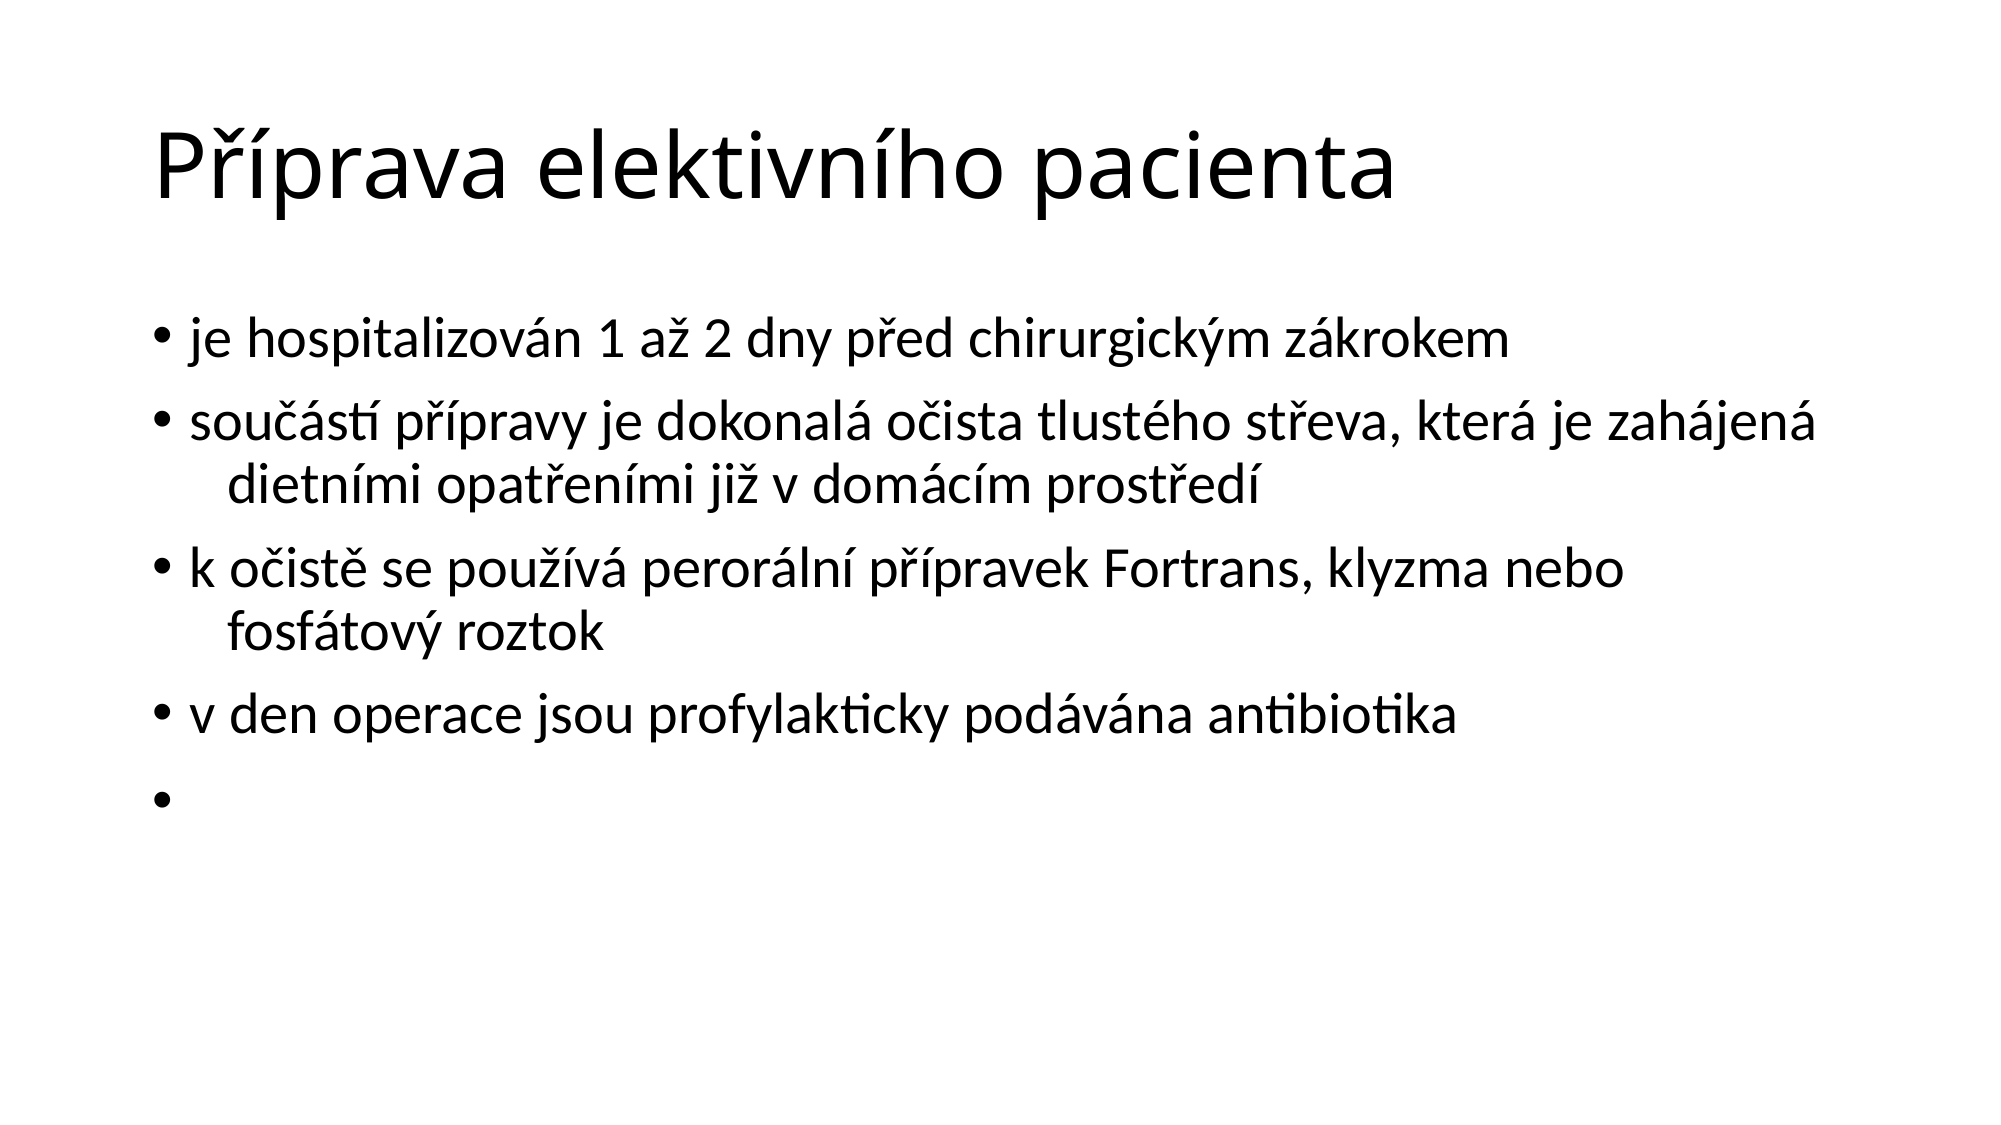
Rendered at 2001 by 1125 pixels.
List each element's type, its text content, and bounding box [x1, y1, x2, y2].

title Příprava elektivního pacienta [137, 59, 1863, 278]
list je hospitalizován 1 až 2 dny před chirurgickým zákrokem součástí přípravy je dokonalá očista tlustého střeva, která je zahájená dietními opatřeními již v domácím prostředí k očistě se používá perorální přípravek Fortrans, klyzma nebo fosfátový roztok v den operace jsou profylakticky podávána antibiotika [137, 299, 1863, 1014]
